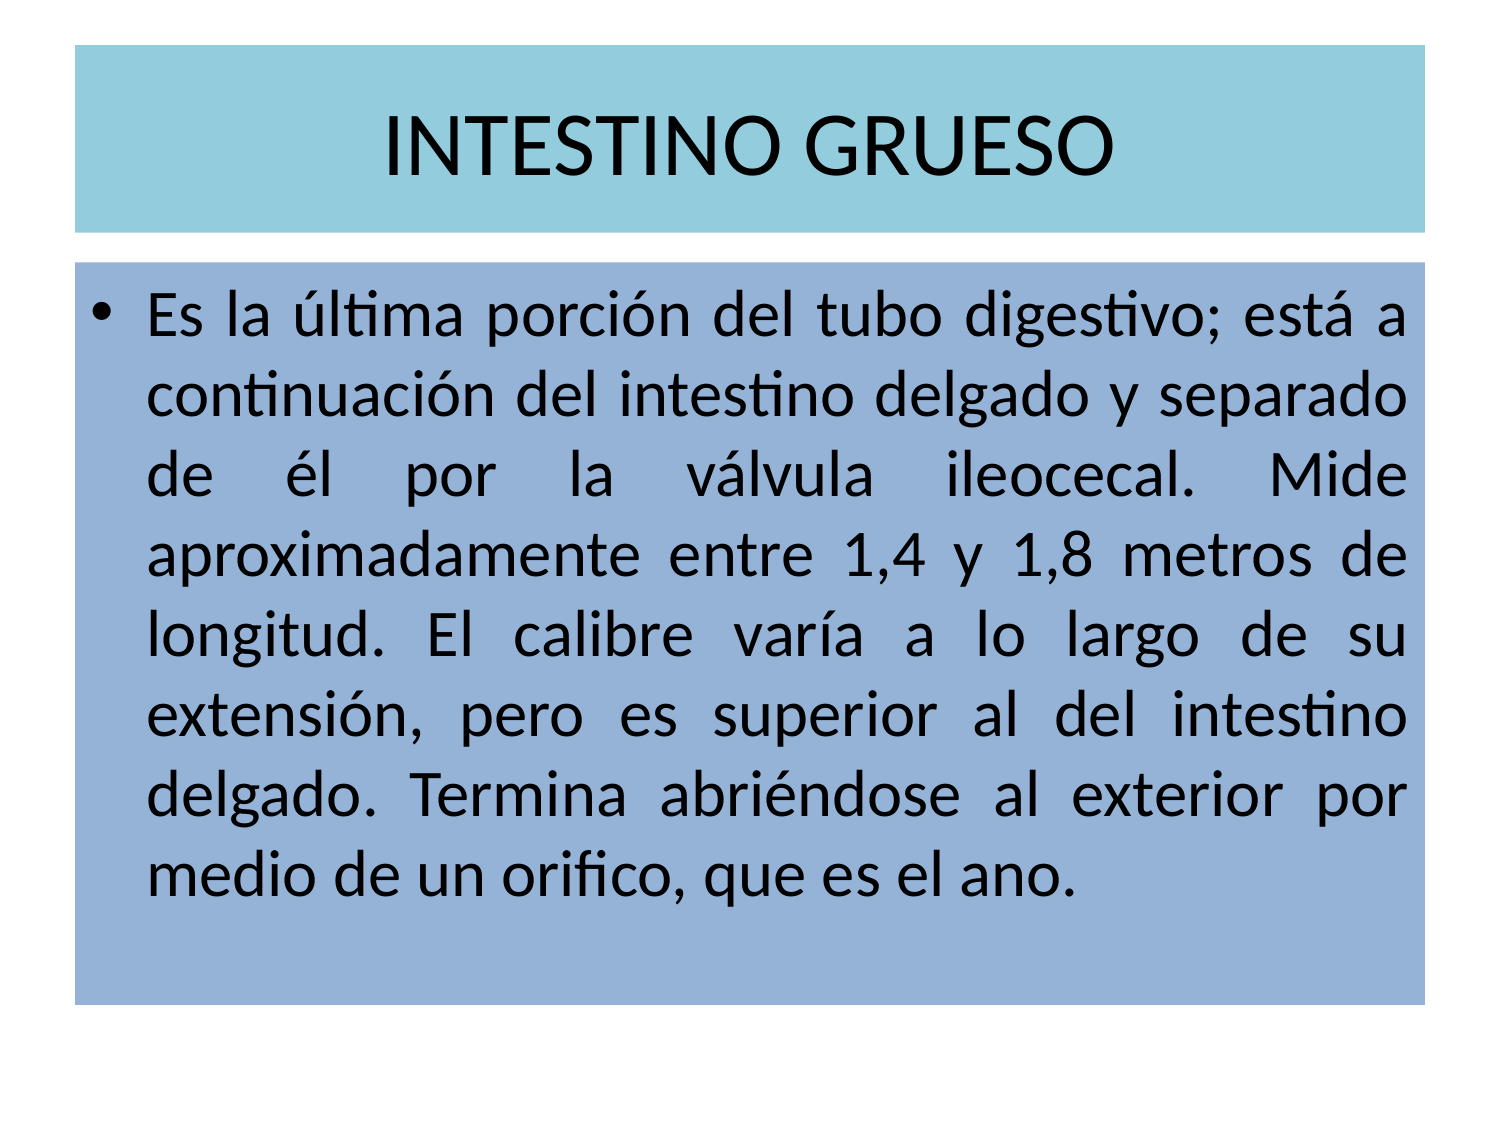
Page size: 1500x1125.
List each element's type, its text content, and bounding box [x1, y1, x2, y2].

list Es la última porción del tubo digestivo; está a continuación del intestino delgado y separado de él por la válvula ileocecal. Mide aproximadamente entre 1,4 y 1,8 metros de longitud. El calibre varía a lo largo de su extensión, pero es superior al del intestino delgado. Termina abriéndose al exterior por medio de un orifico, que es el ano. [75, 262, 1425, 1005]
title INTESTINO GRUESO [75, 45, 1425, 233]
